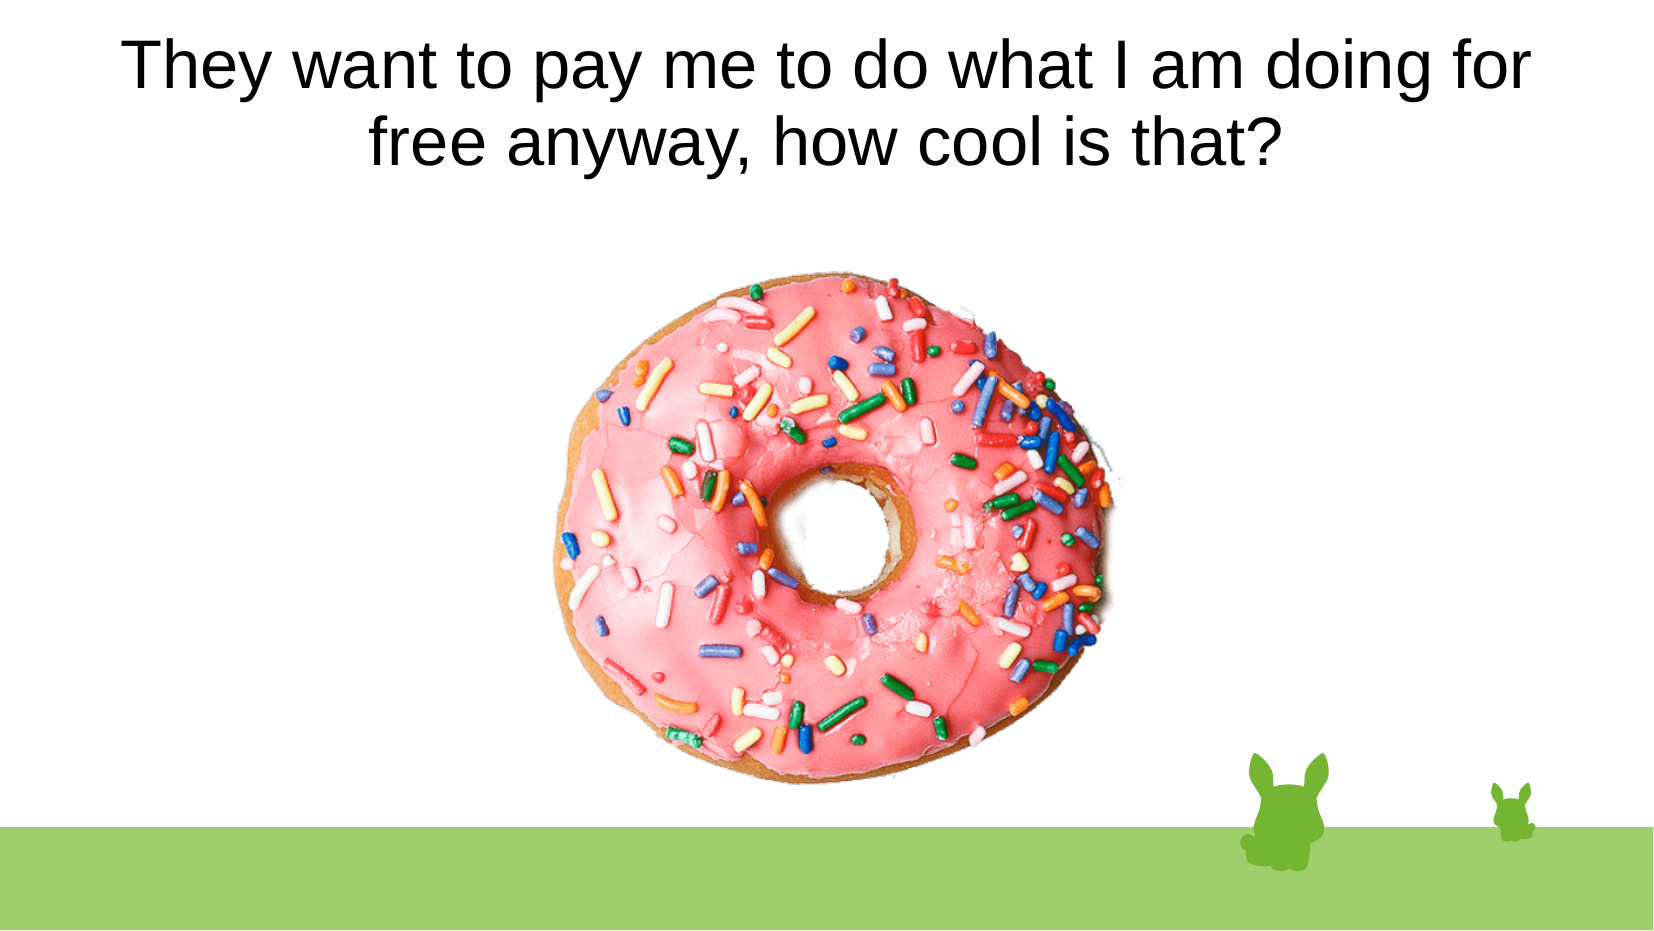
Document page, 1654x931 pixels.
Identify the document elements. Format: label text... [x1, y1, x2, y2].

picture [540, 242, 1126, 829]
title They want to pay me to do what I am doing for free anyway, how cool is that? [88, 26, 1565, 181]
